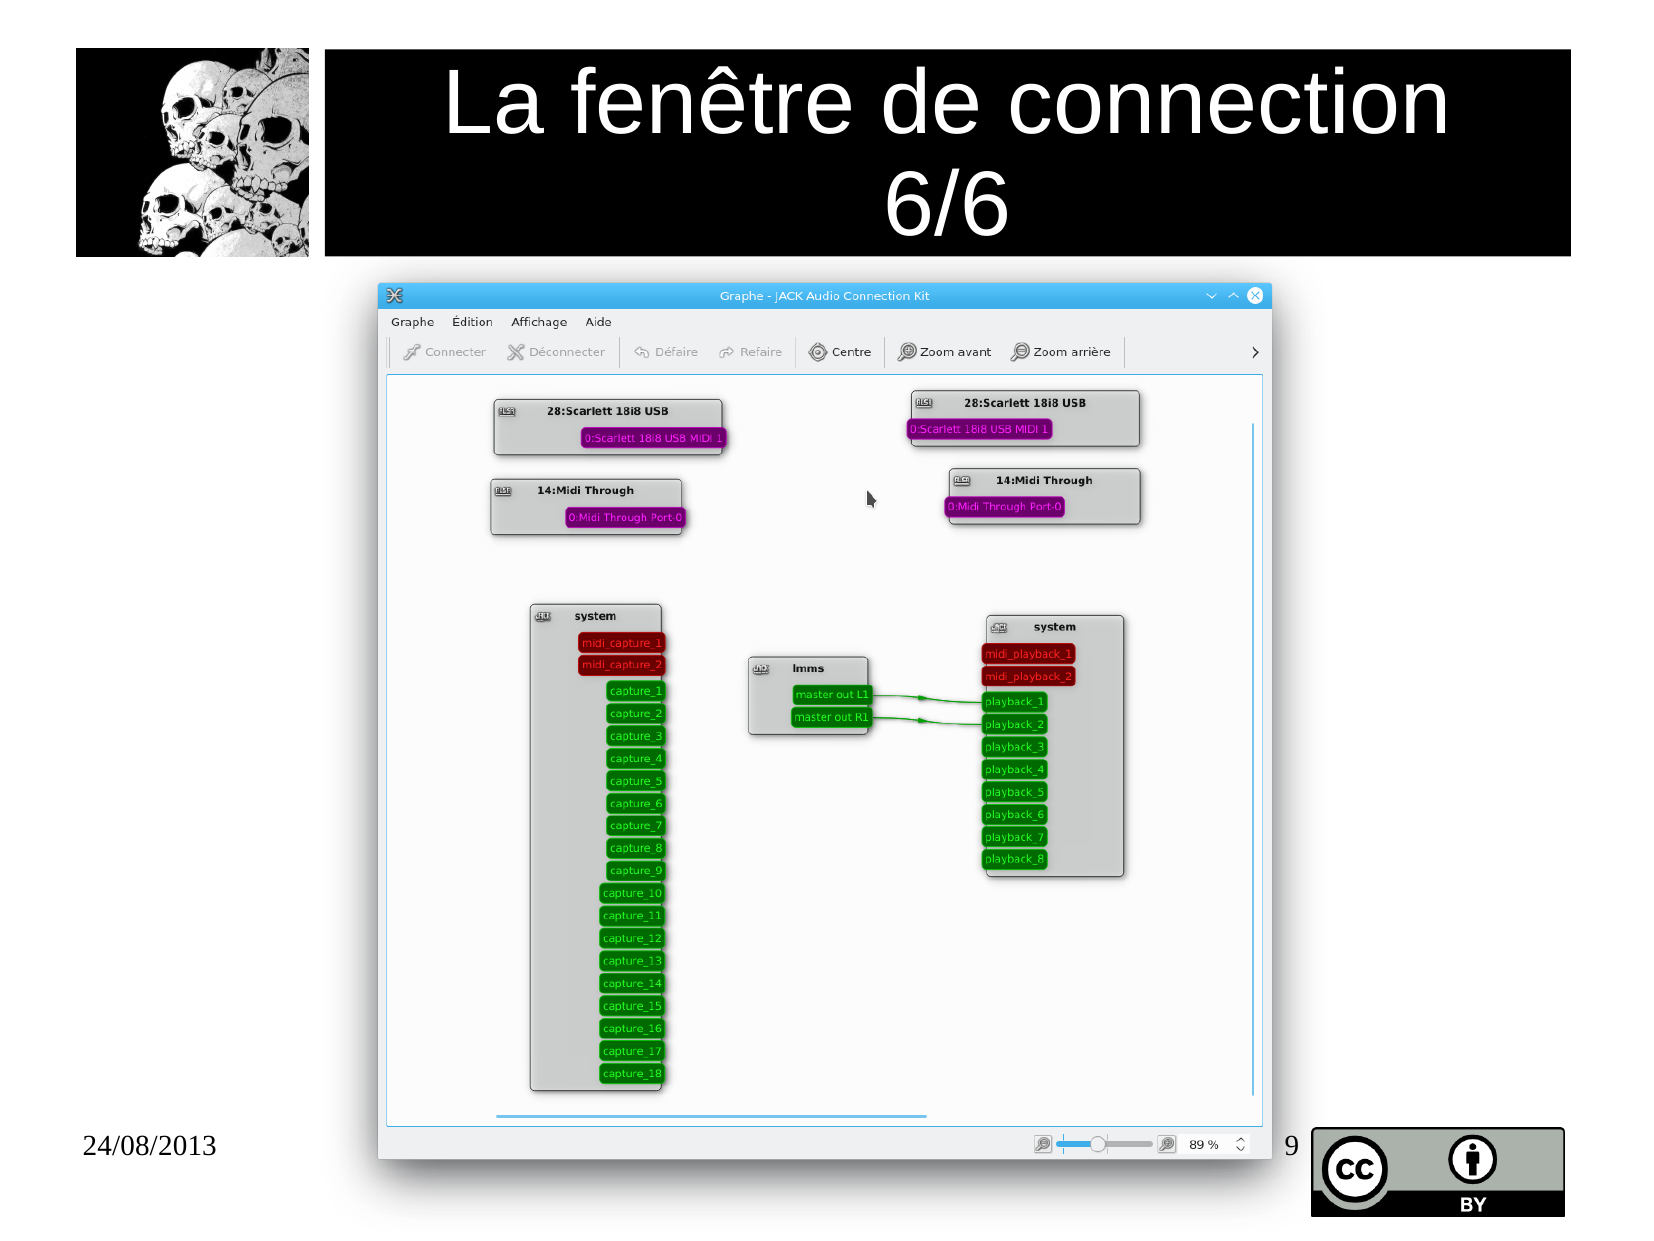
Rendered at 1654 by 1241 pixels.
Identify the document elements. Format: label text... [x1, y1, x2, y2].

title La fenêtre de connection 6/6 [324, 49, 1571, 257]
picture [310, 231, 1565, 1241]
picture [76, 48, 309, 257]
